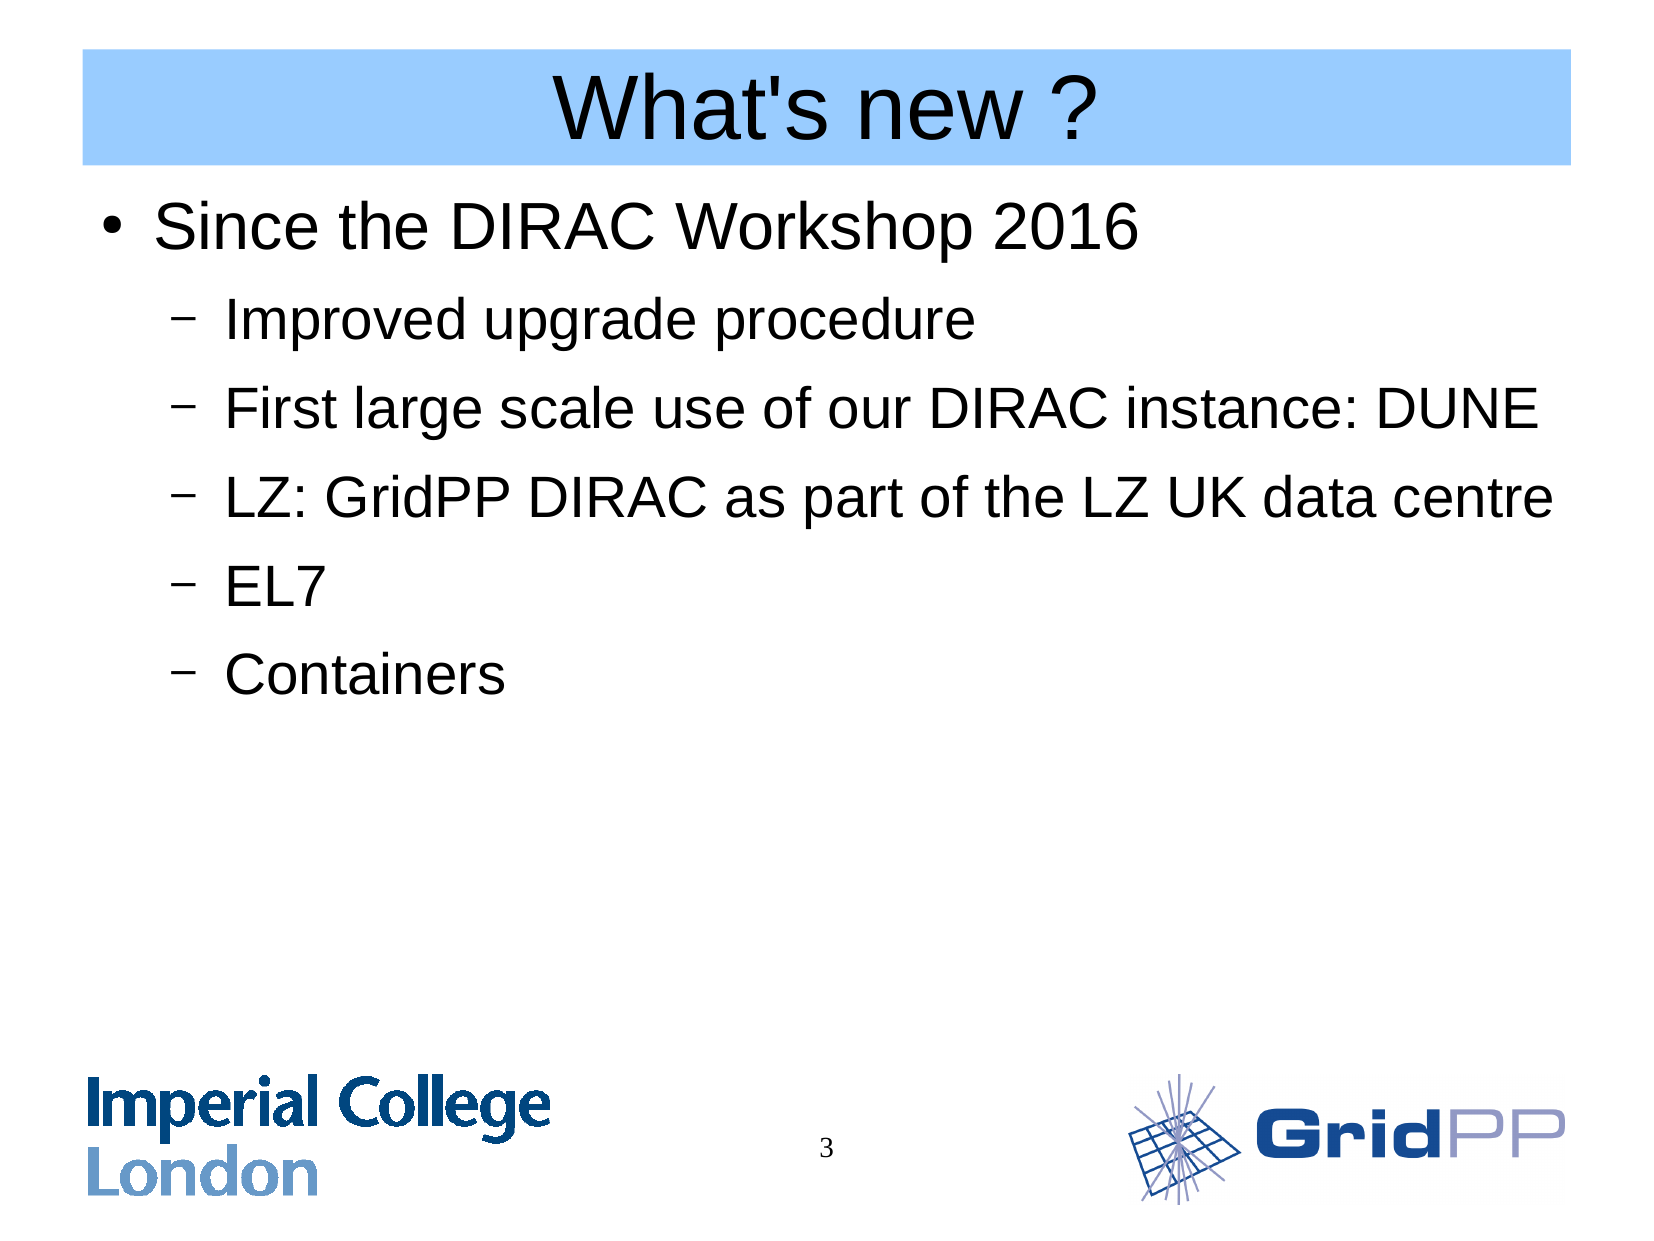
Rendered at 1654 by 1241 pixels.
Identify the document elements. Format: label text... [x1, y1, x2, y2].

picture [1128, 1075, 1565, 1205]
list Since the DIRAC Workshop 2016 Improved upgrade procedure First large scale use of our DIRAC instance: DUNE LZ: GridPP DIRAC as part of the LZ UK data centre EL7 Containers [82, 188, 1571, 1075]
picture [88, 1075, 550, 1196]
title What's new ? [82, 49, 1571, 166]
